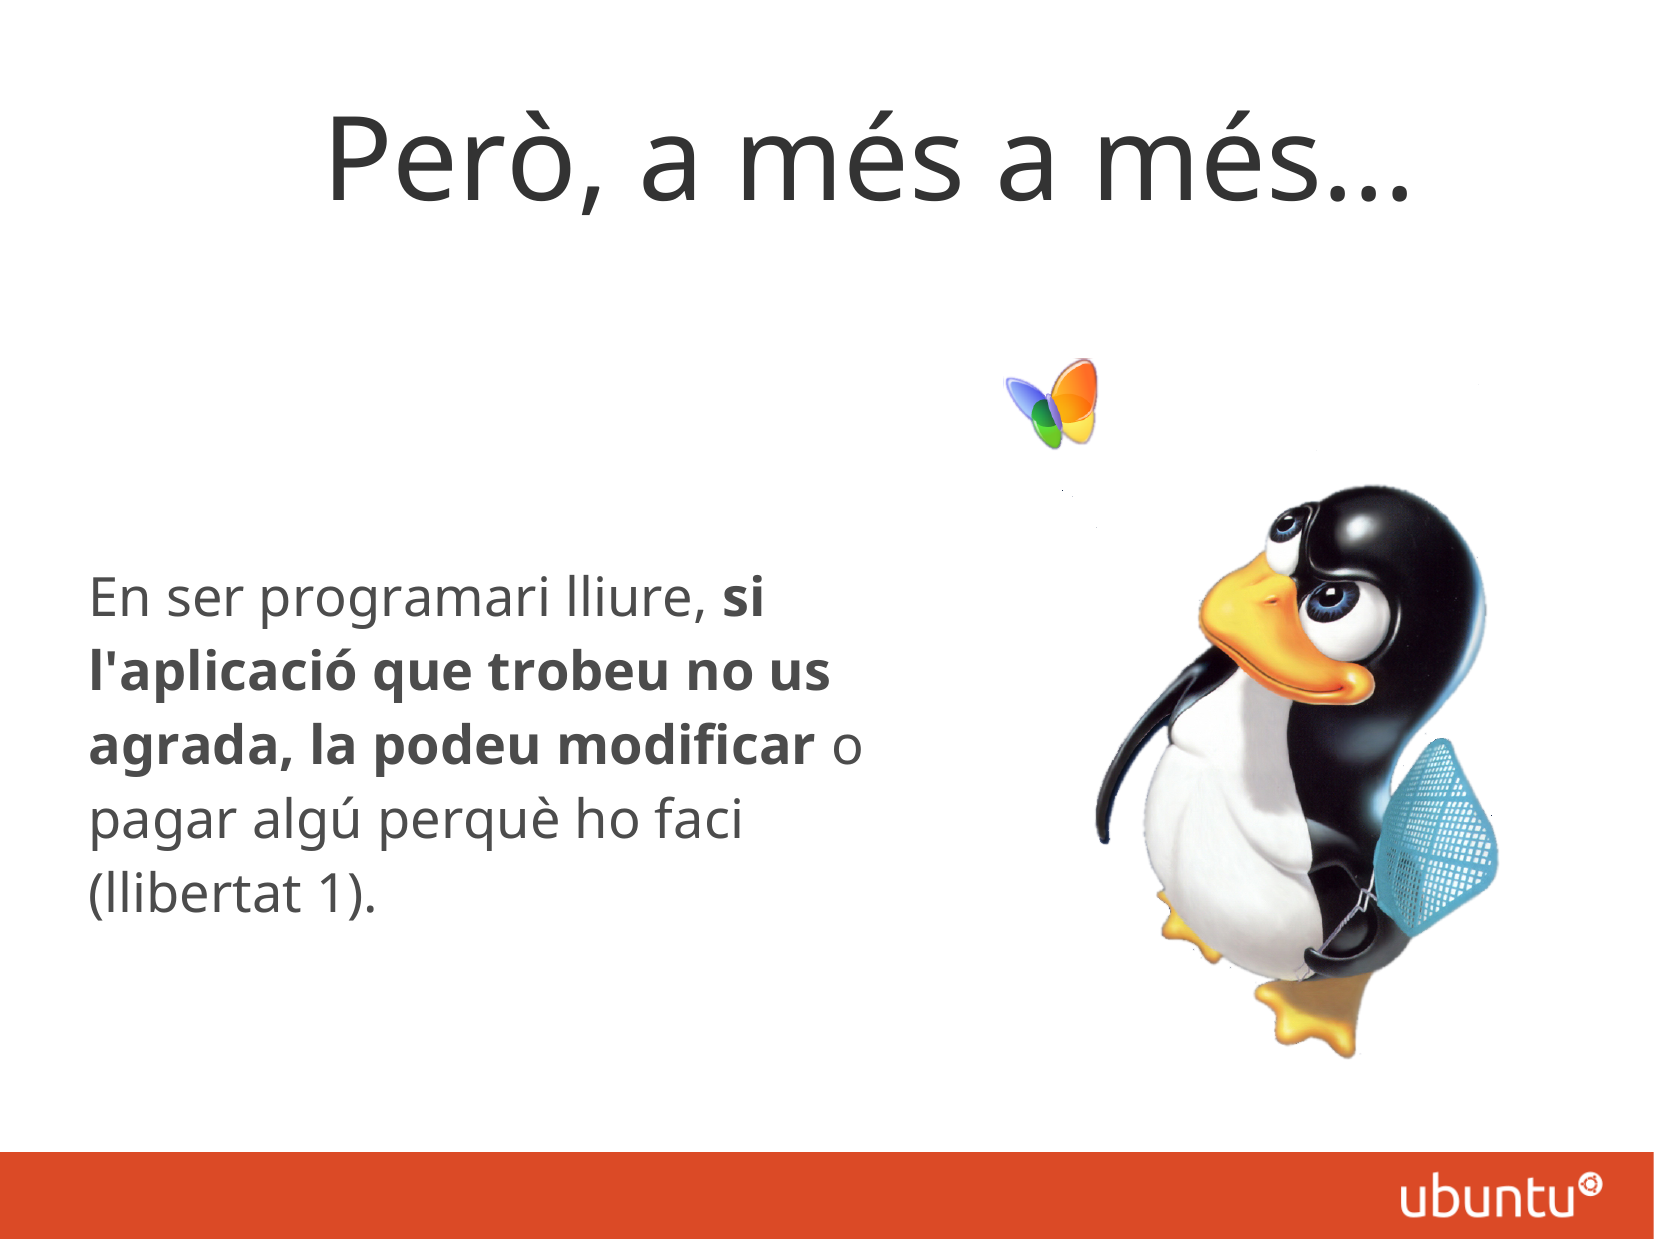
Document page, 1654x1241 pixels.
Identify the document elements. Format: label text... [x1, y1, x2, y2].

text_box En ser programari lliure, si l'aplicació que trobeu no us agrada, la podeu modificar o pagar algú perquè ho faci (llibertat 1). [88, 558, 945, 827]
picture [0, 1152, 1654, 1239]
picture [1003, 358, 1536, 1063]
title Però, a més a més... [26, 59, 1565, 267]
